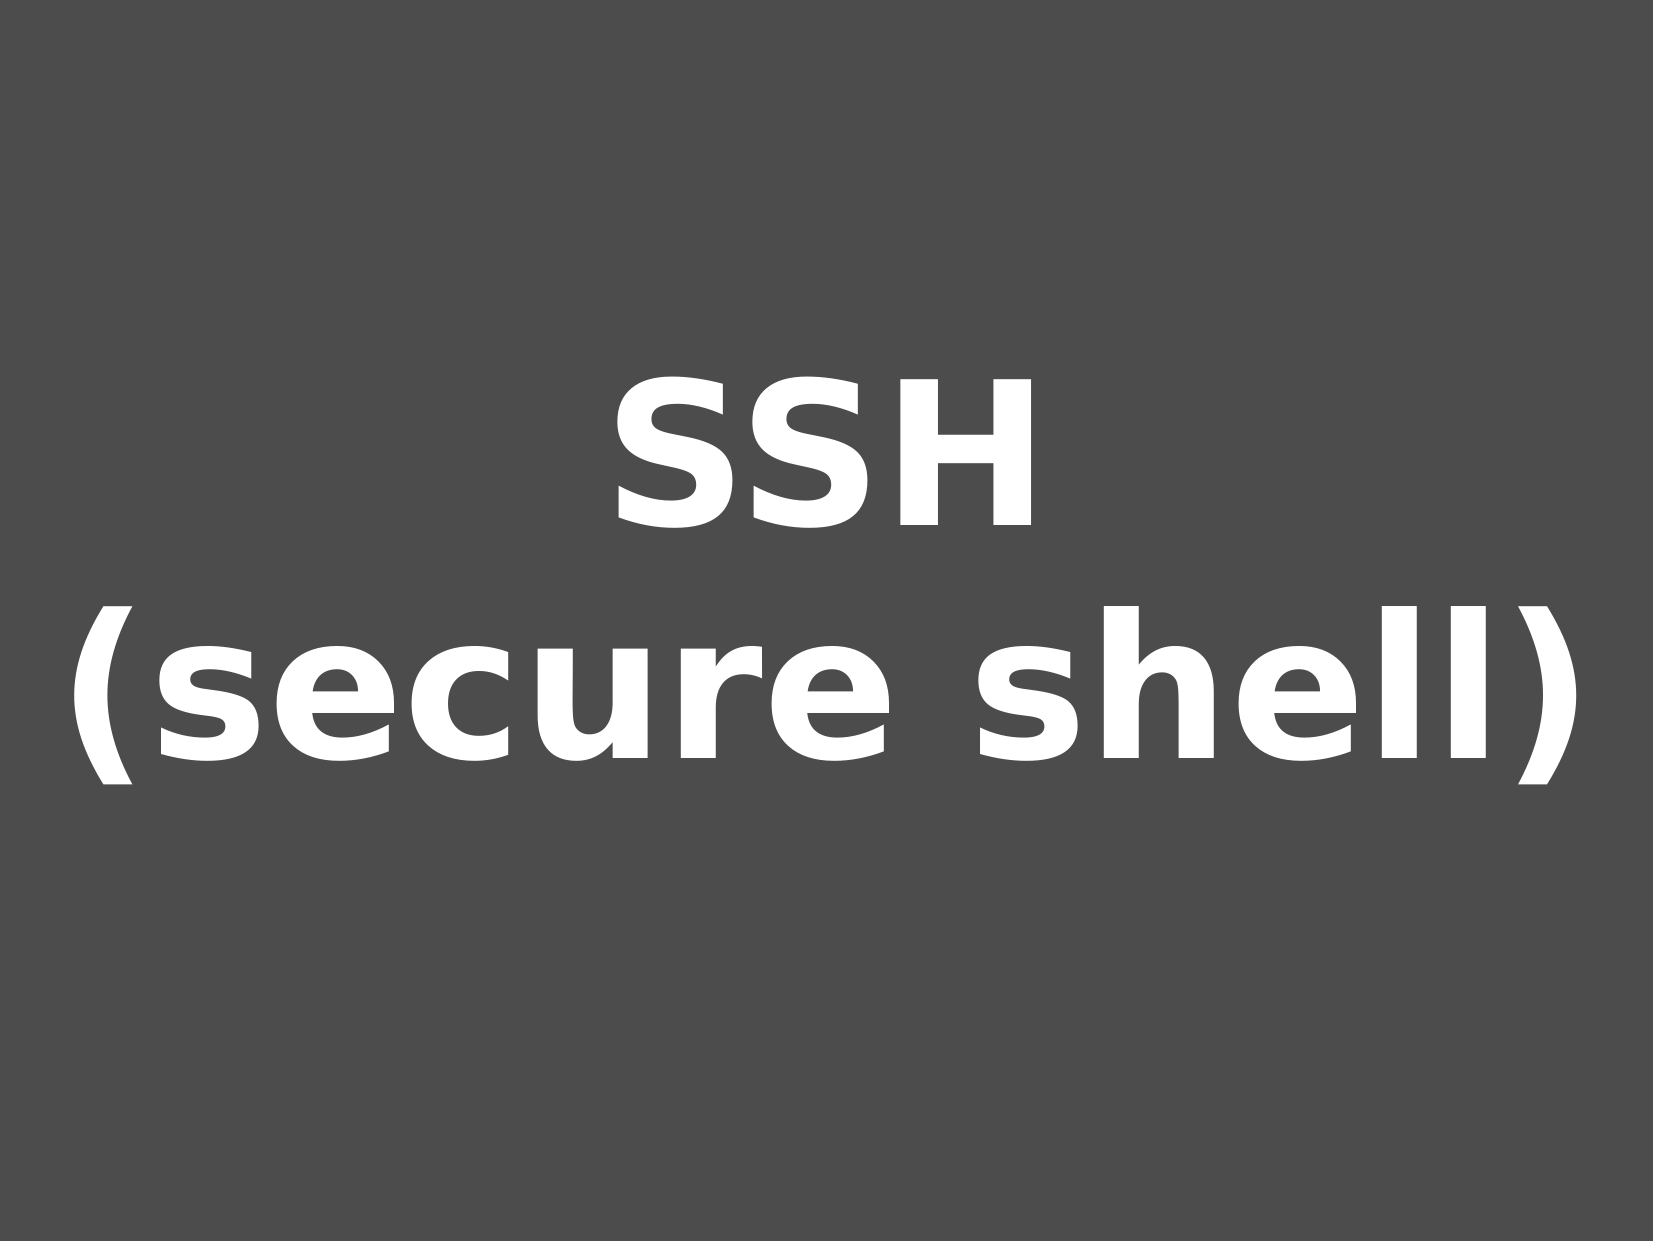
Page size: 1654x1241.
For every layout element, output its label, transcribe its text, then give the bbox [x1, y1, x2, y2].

text_box SSH (secure shell) [0, 332, 1653, 814]
